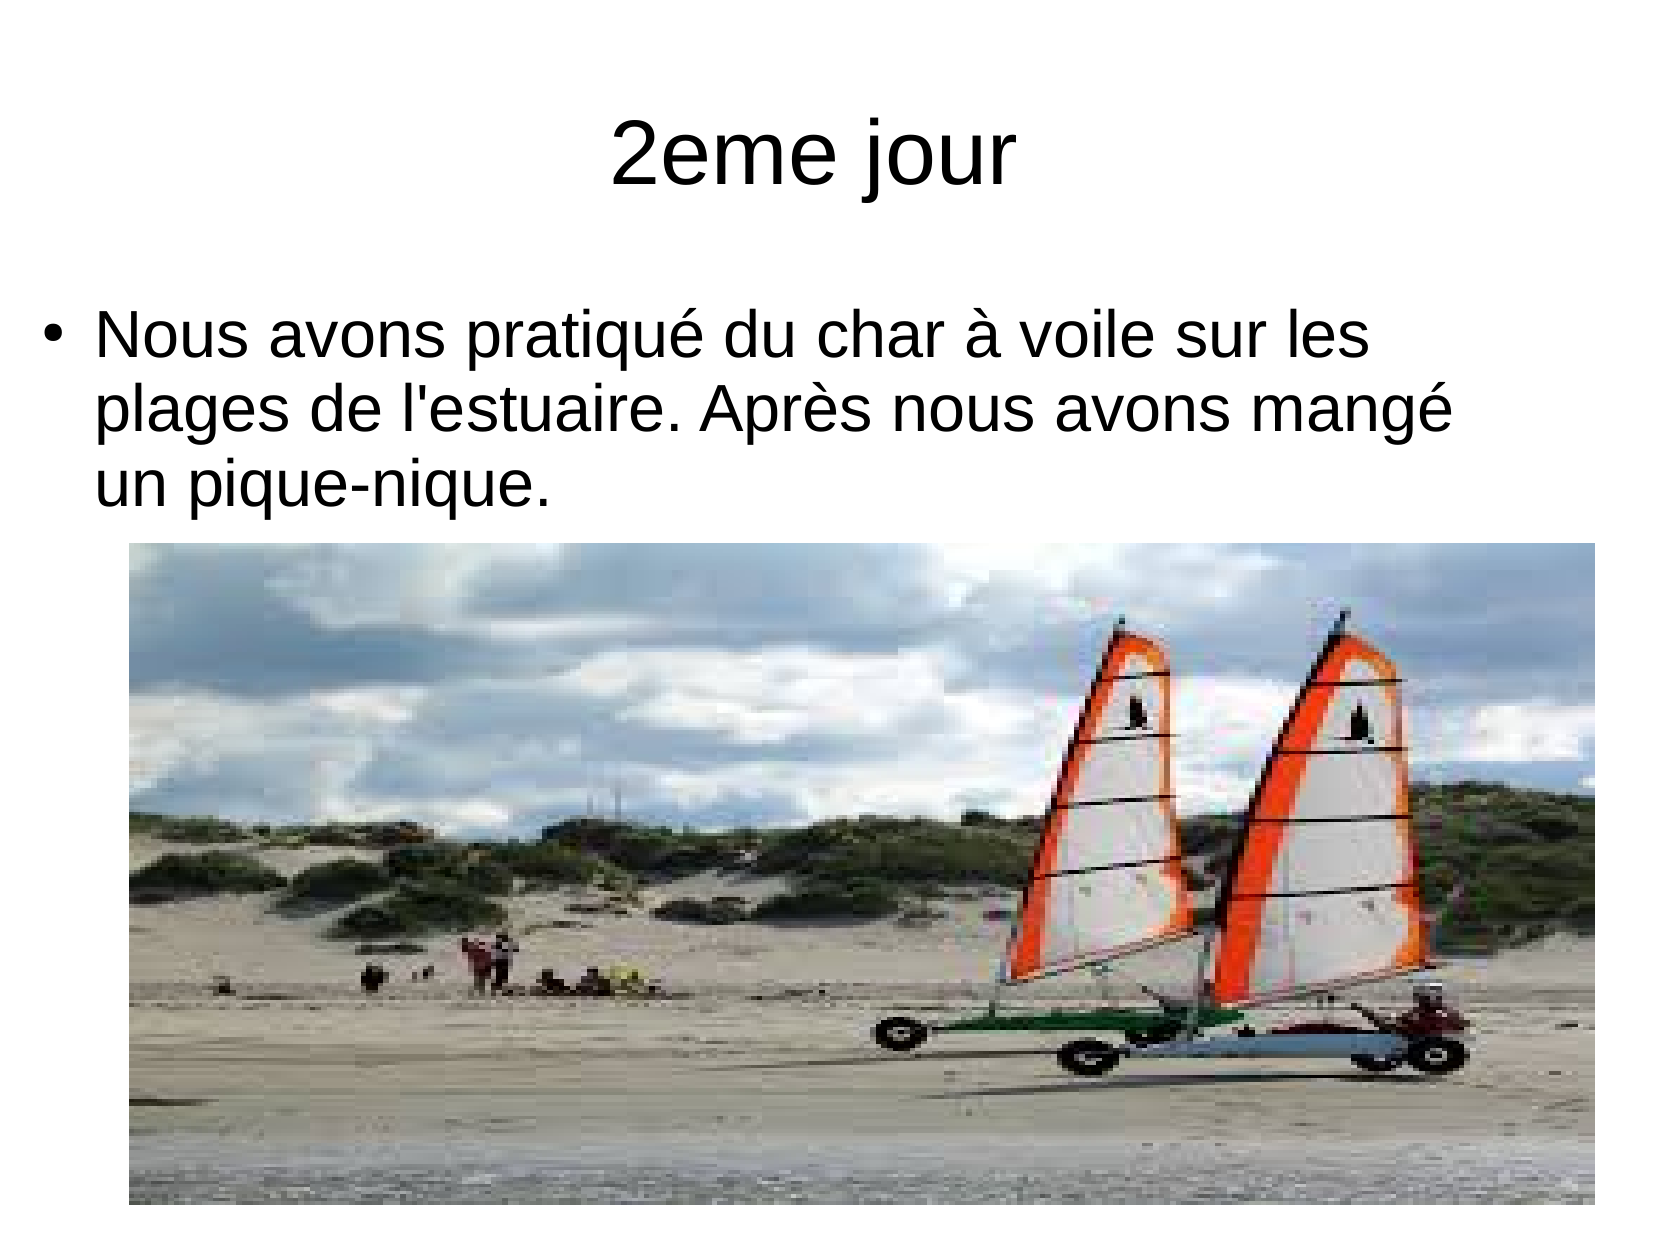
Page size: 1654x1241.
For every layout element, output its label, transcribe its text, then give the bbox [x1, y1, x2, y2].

picture [129, 543, 1595, 1205]
title 2eme jour [82, 49, 1571, 257]
list Nous avons pratiqué du char à voile sur les plages de l'estuaire. Après nous avons mangé un pique-nique. [23, 296, 1512, 1016]
